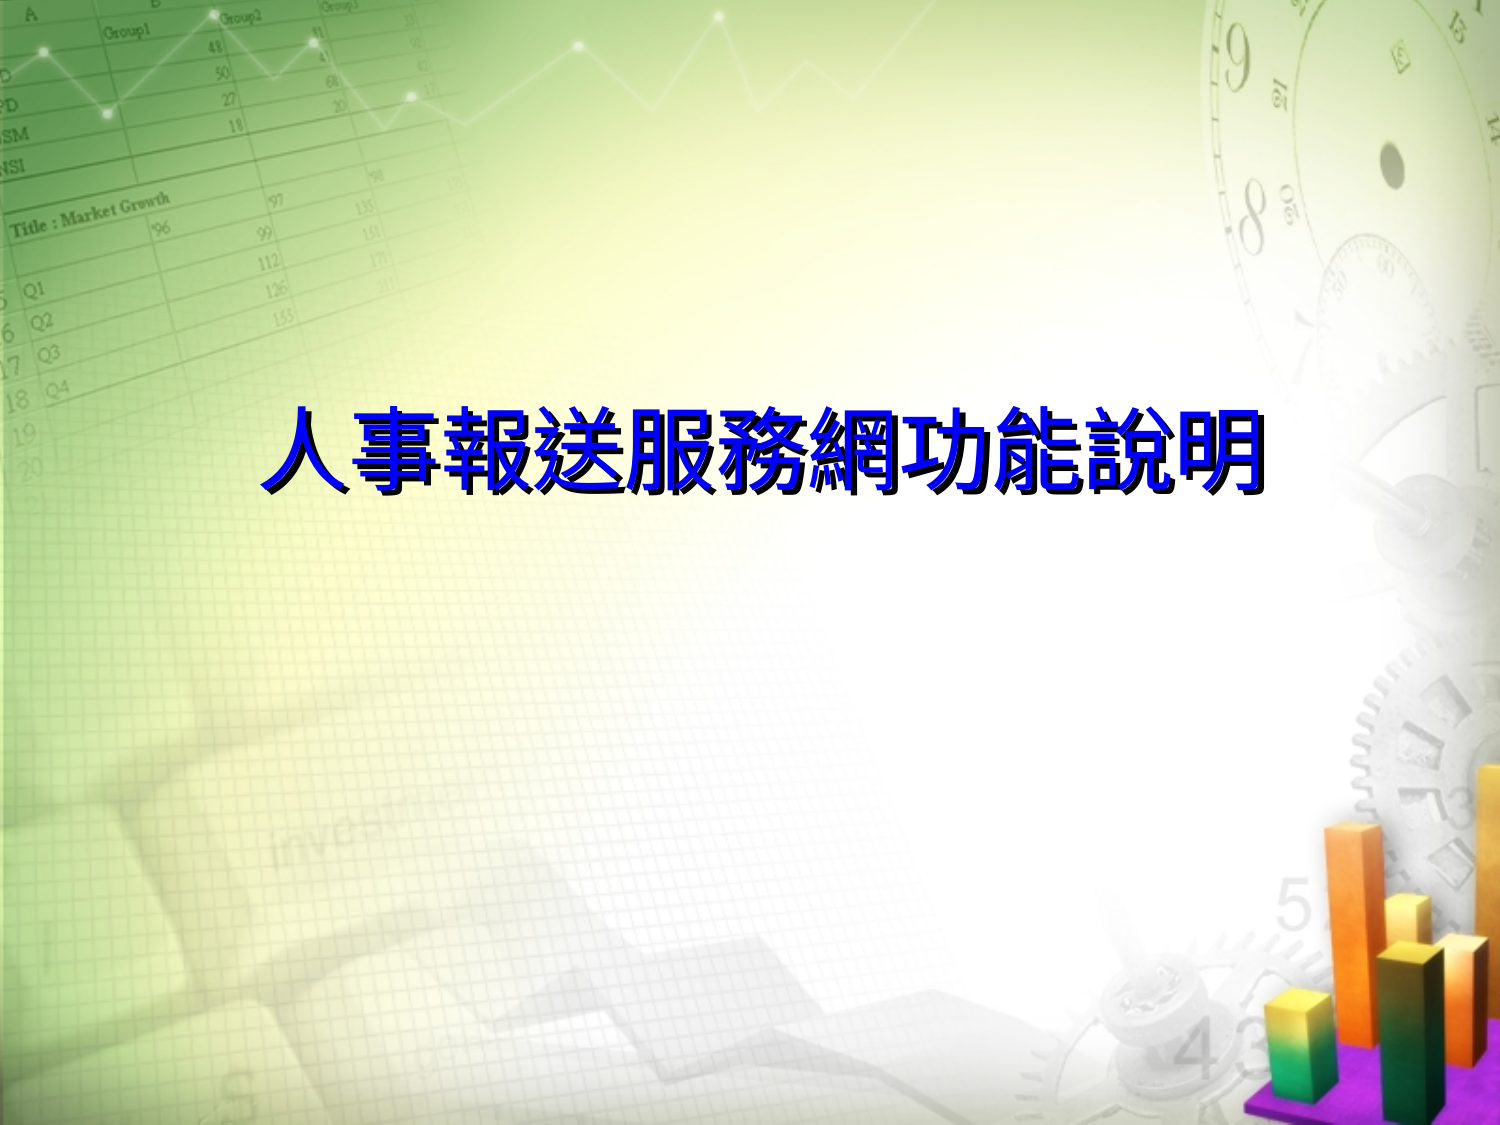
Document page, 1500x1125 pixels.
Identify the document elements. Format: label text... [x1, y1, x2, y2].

title 人事報送服務網功能說明 [123, 326, 1399, 568]
picture [0, 0, 1500, 1125]
